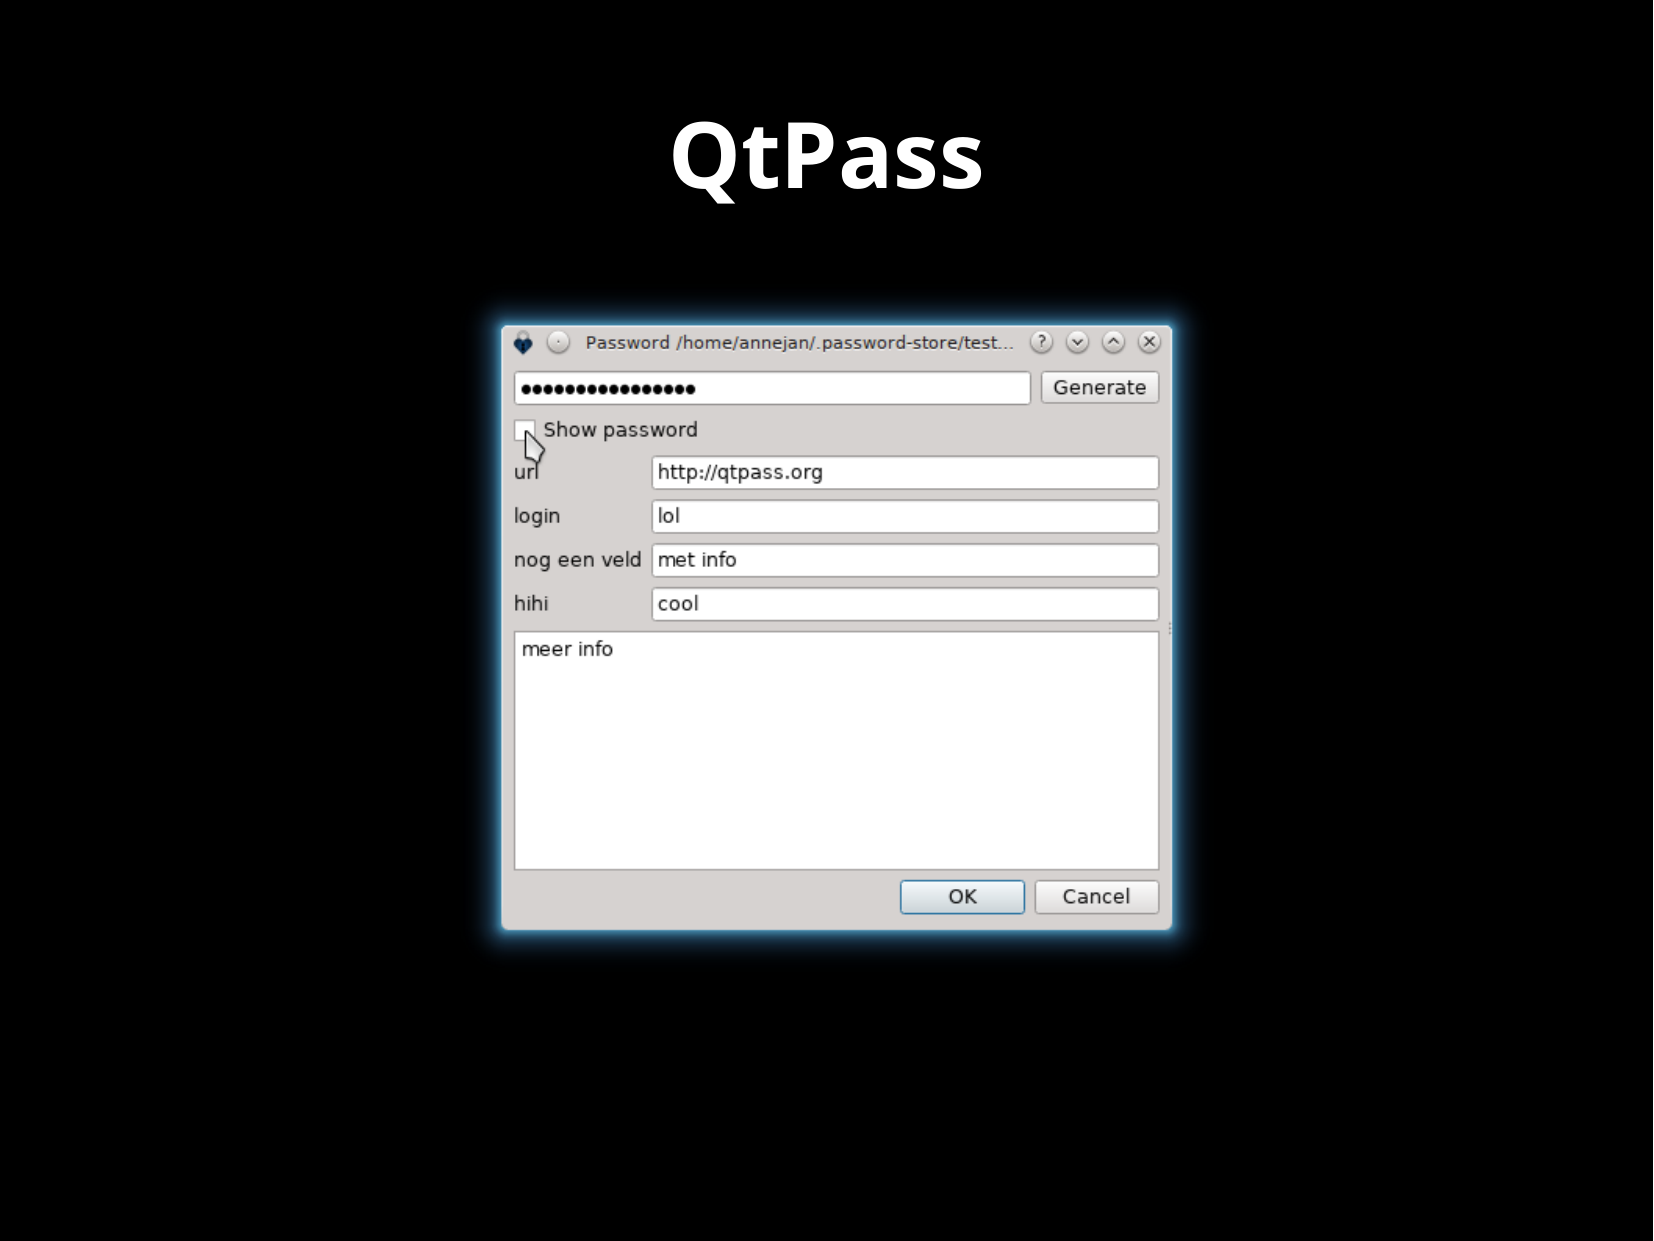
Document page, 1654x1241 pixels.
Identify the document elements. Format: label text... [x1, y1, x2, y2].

picture [439, 263, 1235, 993]
title QtPass [82, 49, 1571, 257]
